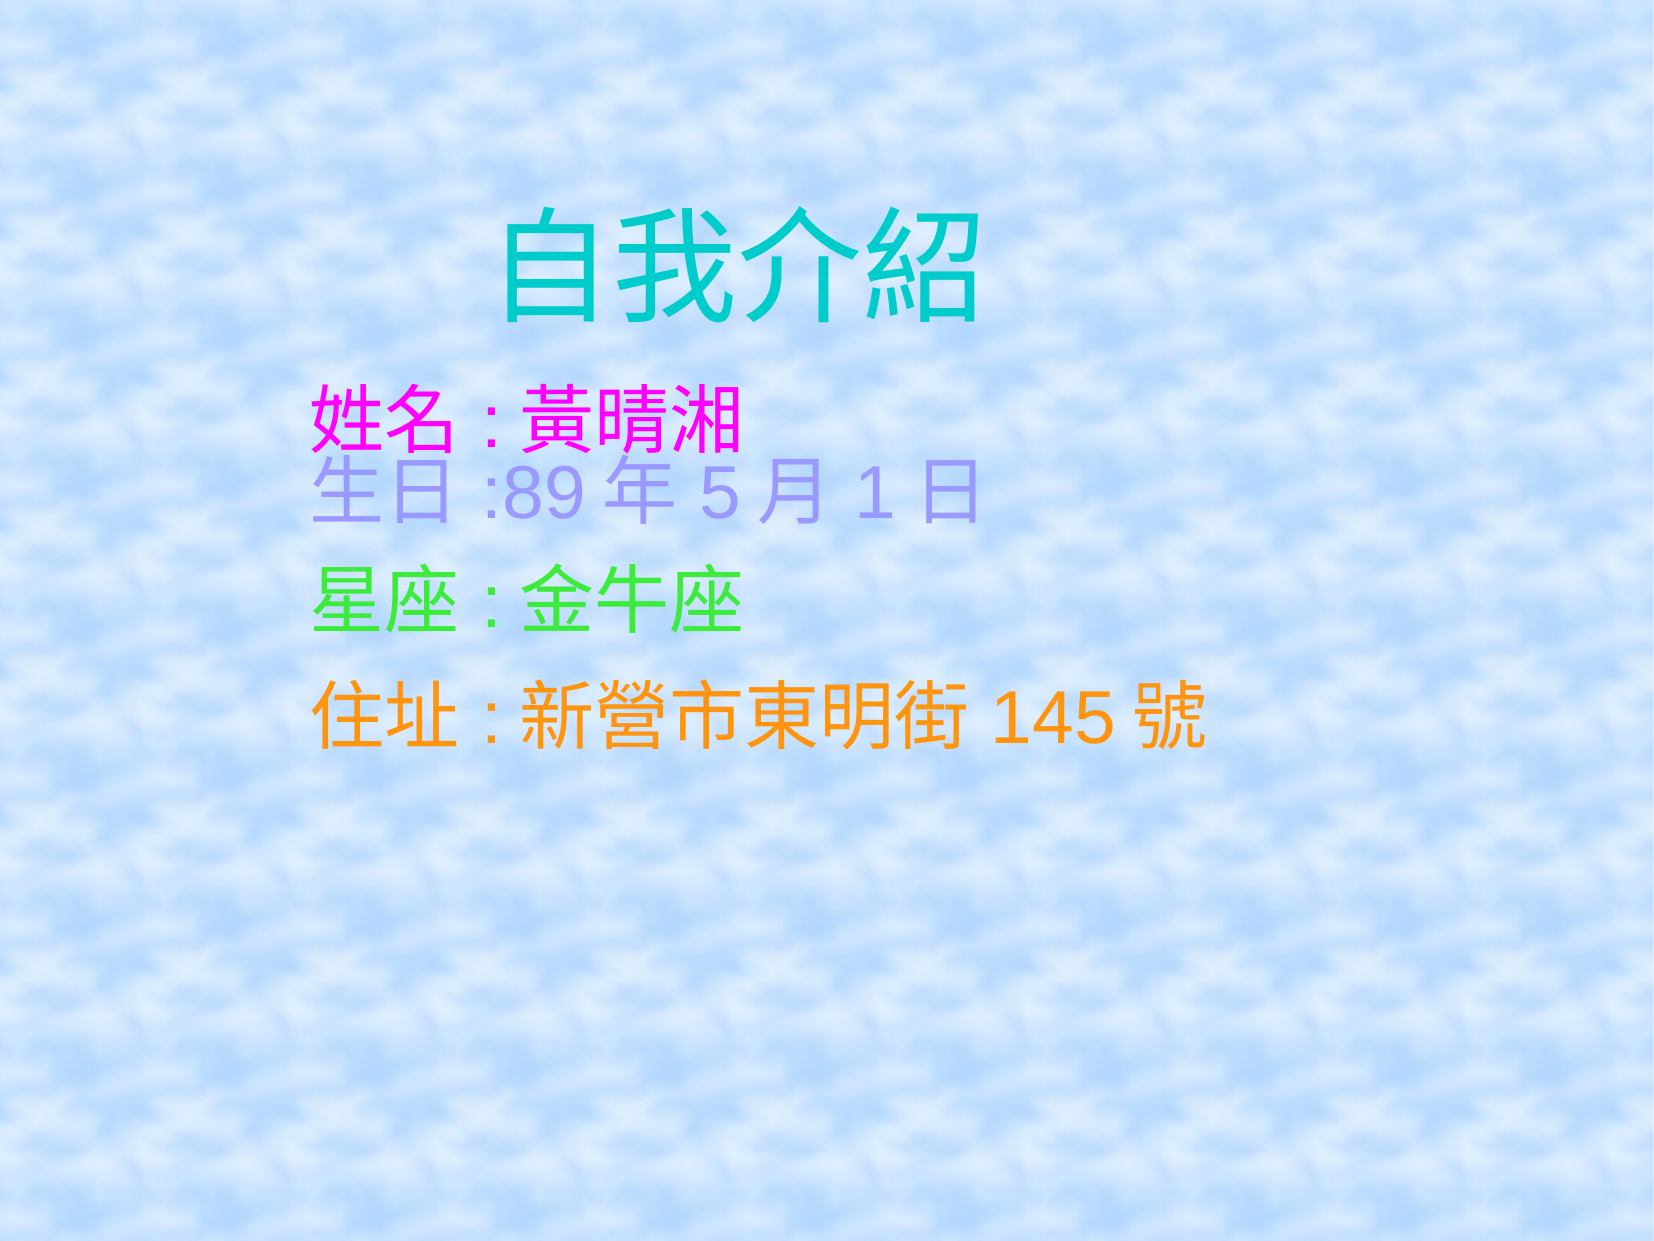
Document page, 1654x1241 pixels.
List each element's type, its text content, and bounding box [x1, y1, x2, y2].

text_box [324, 621, 344, 626]
text_box 生日:89年5月1日 星座:金牛座 [295, 424, 1013, 621]
text_box 自我介紹 [472, 159, 1359, 325]
text_box 住址:新營市東明街145號 [295, 649, 1241, 755]
picture [0, 0, 1654, 1241]
text_box [324, 621, 827, 649]
text_box 姓名:黃晴湘 [295, 353, 1123, 473]
